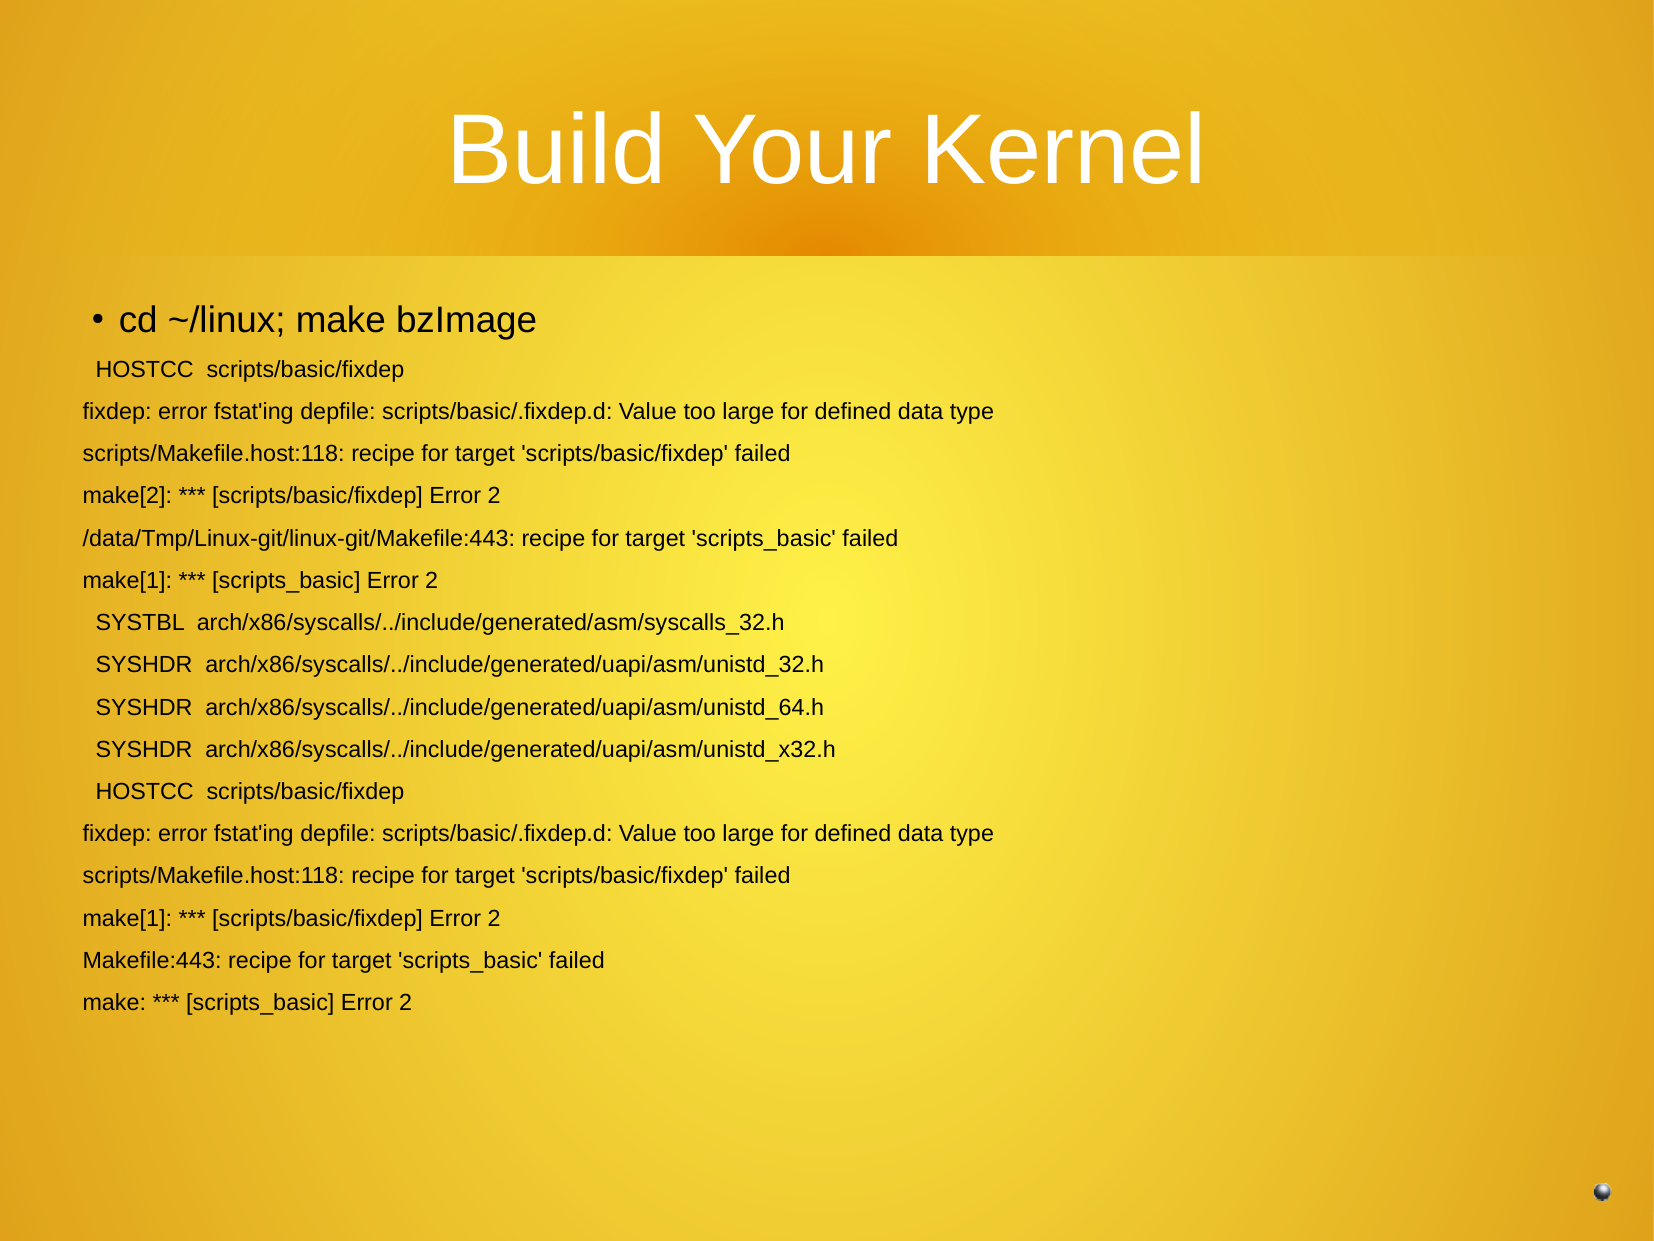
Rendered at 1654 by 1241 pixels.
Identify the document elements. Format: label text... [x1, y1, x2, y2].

title Build Your Kernel [82, 47, 1571, 252]
picture [1594, 1183, 1612, 1201]
list cd ~/linux; make bzImage HOSTCC scripts/basic/fixdep fixdep: error fstat'ing depfile: scripts/basic/.fixdep.d: Value too large for defined data type scripts/Makefile.host:118: recipe for target 'scripts/basic/fixdep' failed make[2]: *** [scripts/basic/fixdep] Error 2 /data/Tmp/Linux-git/linux-git/Makefile:443: recipe for target 'scripts_basic' failed make[1]: *** [scripts_basic] Error 2 SYSTBL arch/x86/syscalls/../include/generated/asm/syscalls_32.h SYSHDR arch/x86/syscalls/../include/generated/uapi/asm/unistd_32.h SYSHDR arch/x86/syscalls/../include/generated/uapi/asm/unistd_64.h SYSHDR arch/x86/syscalls/../include/generated/uapi/asm/unistd_x32.h HOSTCC scripts/basic/fixdep fixdep: error fstat'ing depfile: scripts/basic/.fixdep.d: Value too large for defined data type scripts/Makefile.host:118: recipe for target 'scripts/basic/fixdep' failed make[1]: *** [scripts/basic/fixdep] Error 2 Makefile:443: recipe for target 'scripts_basic' failed make: *** [scripts_basic] Error 2 [82, 299, 1571, 1019]
